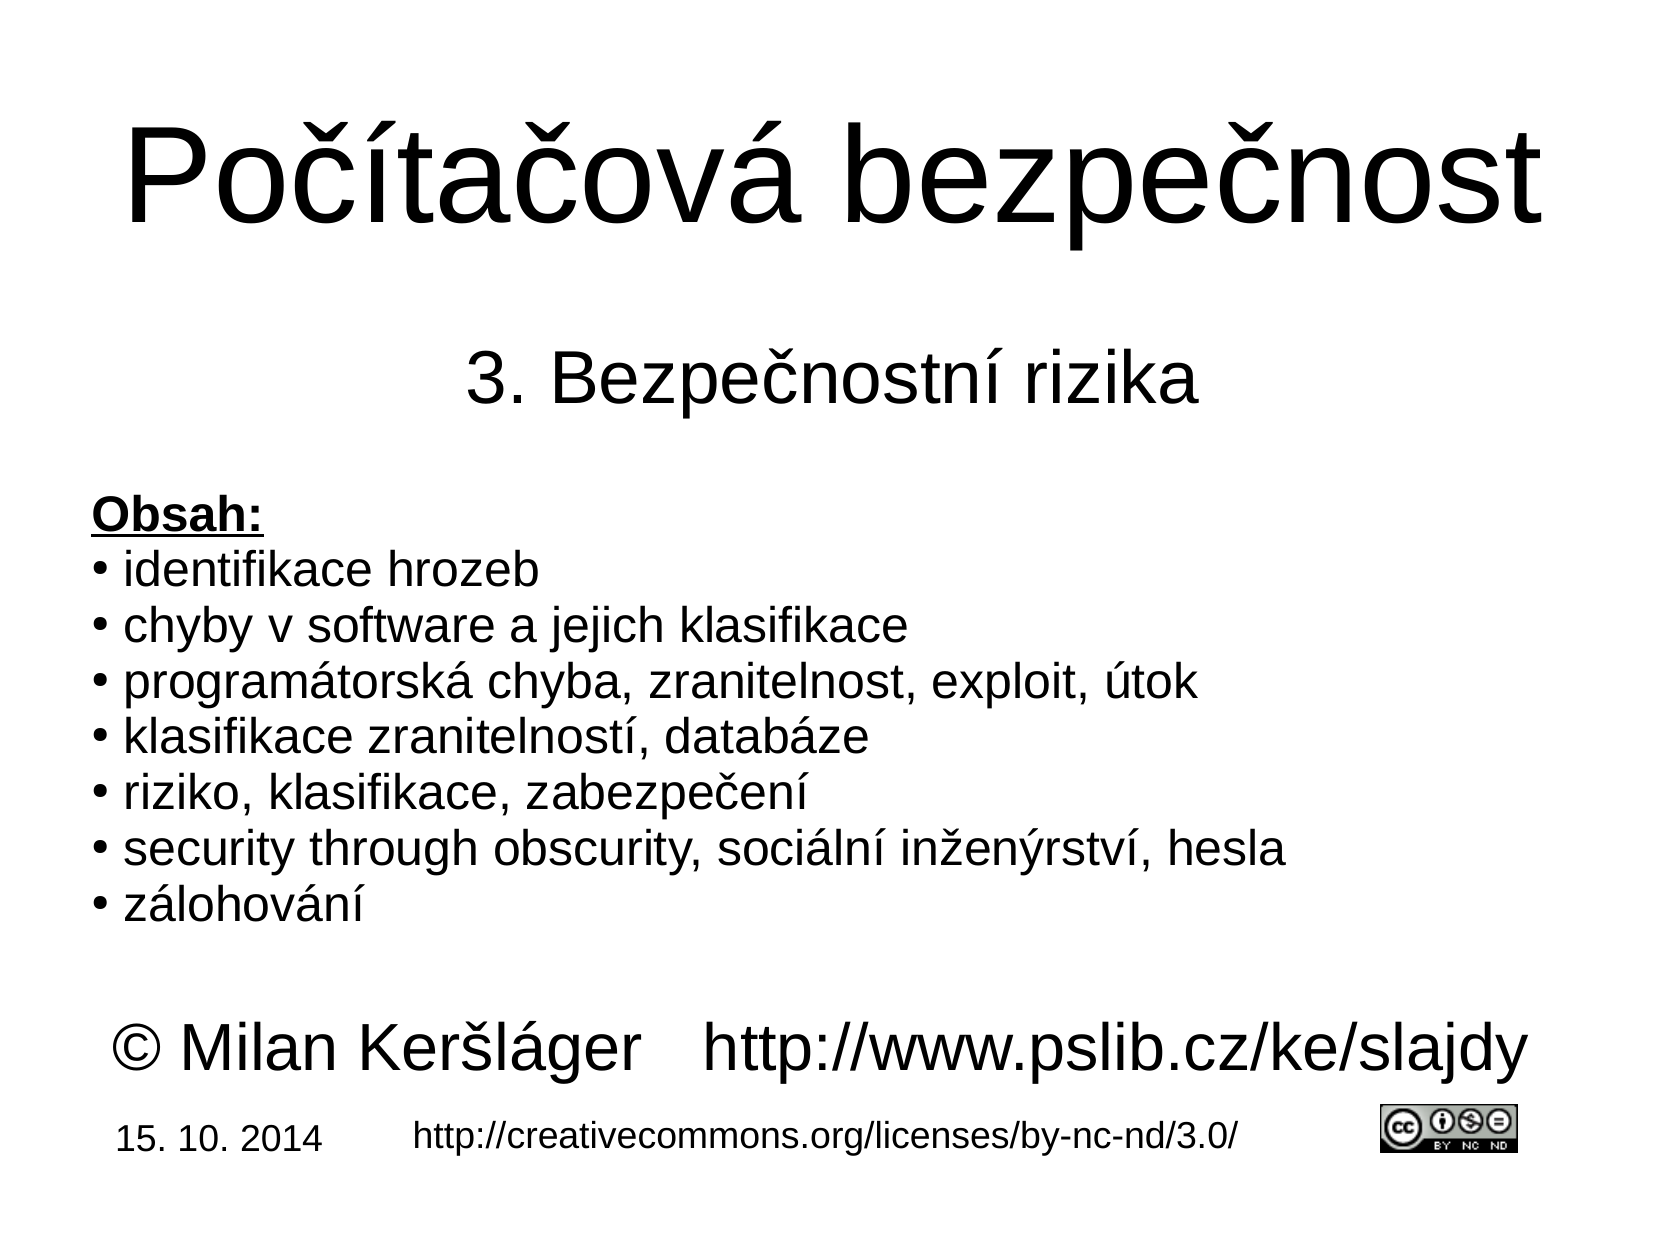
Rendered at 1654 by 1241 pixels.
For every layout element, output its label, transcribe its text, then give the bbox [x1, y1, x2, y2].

picture [1380, 1104, 1518, 1153]
text_box Obsah: identifikace hrozeb chyby v software a jejich klasifikace programátorská chyba, zranitelnost, exploit, útok klasifikace zranitelností, databáze riziko, klasifikace, zabezpečení security through obscurity, sociální inženýrství, hesla zálohování [76, 478, 1583, 940]
text_box 15. 10. 2014 [100, 1110, 355, 1168]
title Počítačová bezpečnost 3. Bezpečnostní rizika [88, 56, 1577, 461]
text_box http://creativecommons.org/licenses/by-nc-nd/3.0/ [339, 1107, 1313, 1165]
list © Milan Keršláger http://www.pslib.cz/ke/slajdy [76, 1009, 1565, 1087]
